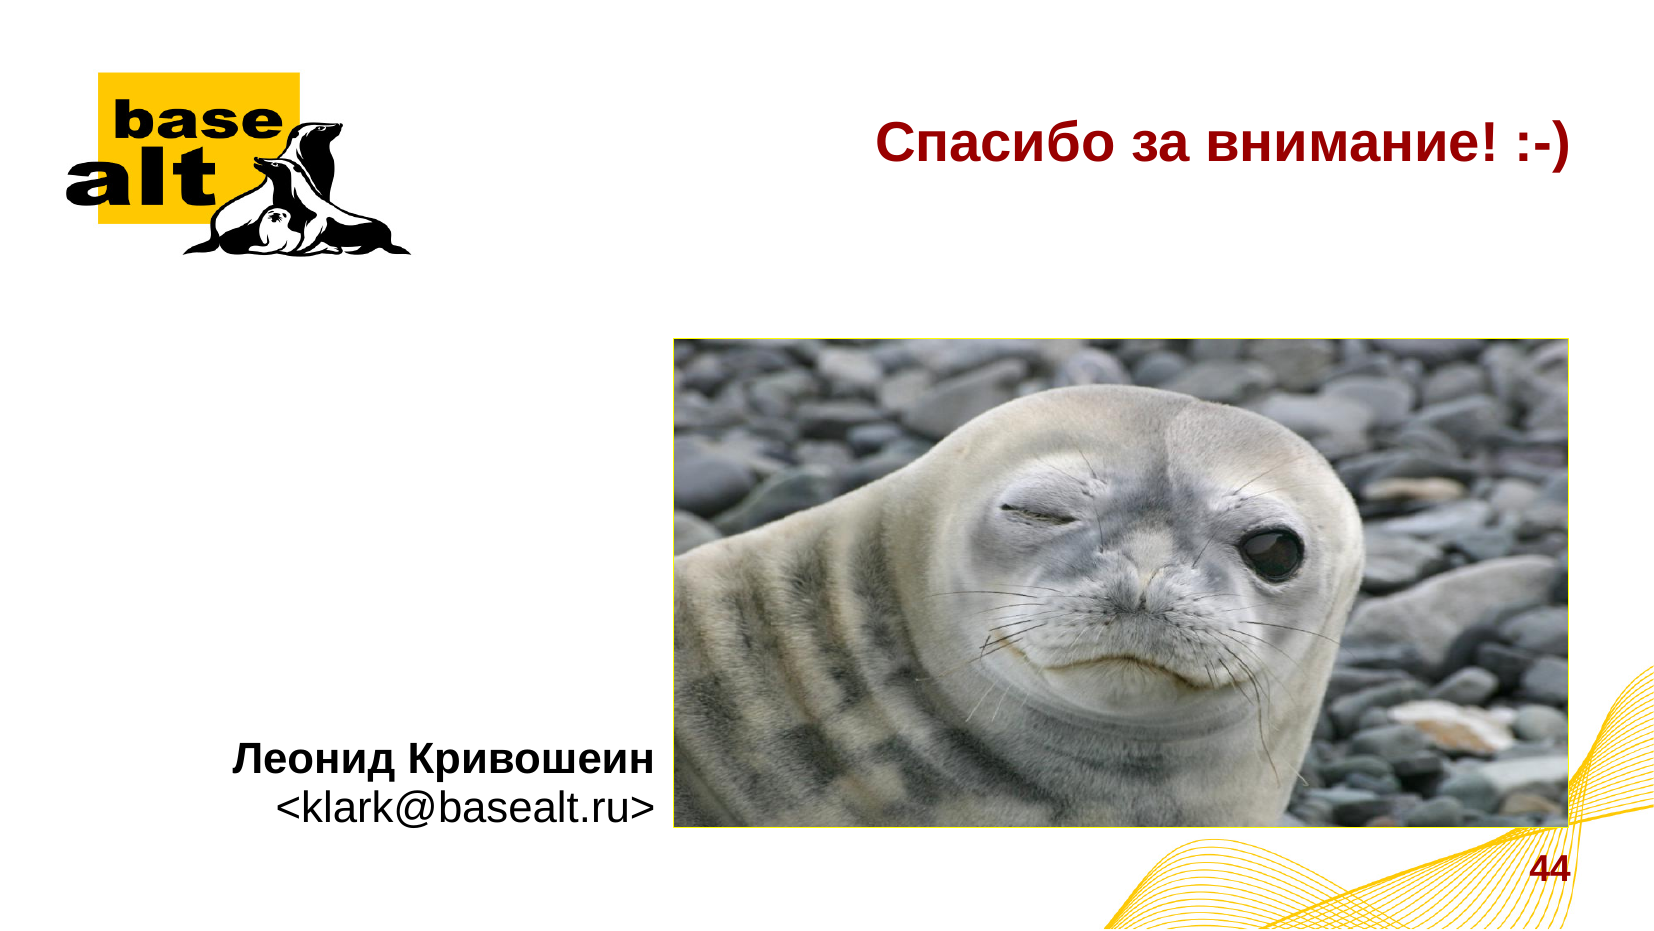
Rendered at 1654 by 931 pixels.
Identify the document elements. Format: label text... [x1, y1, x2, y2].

picture [0, 0, 1654, 931]
text_box Леонид Кривошеин <klark@basealt.ru> [135, 726, 656, 833]
title Спасибо за внимание! :-) [413, 62, 1571, 222]
